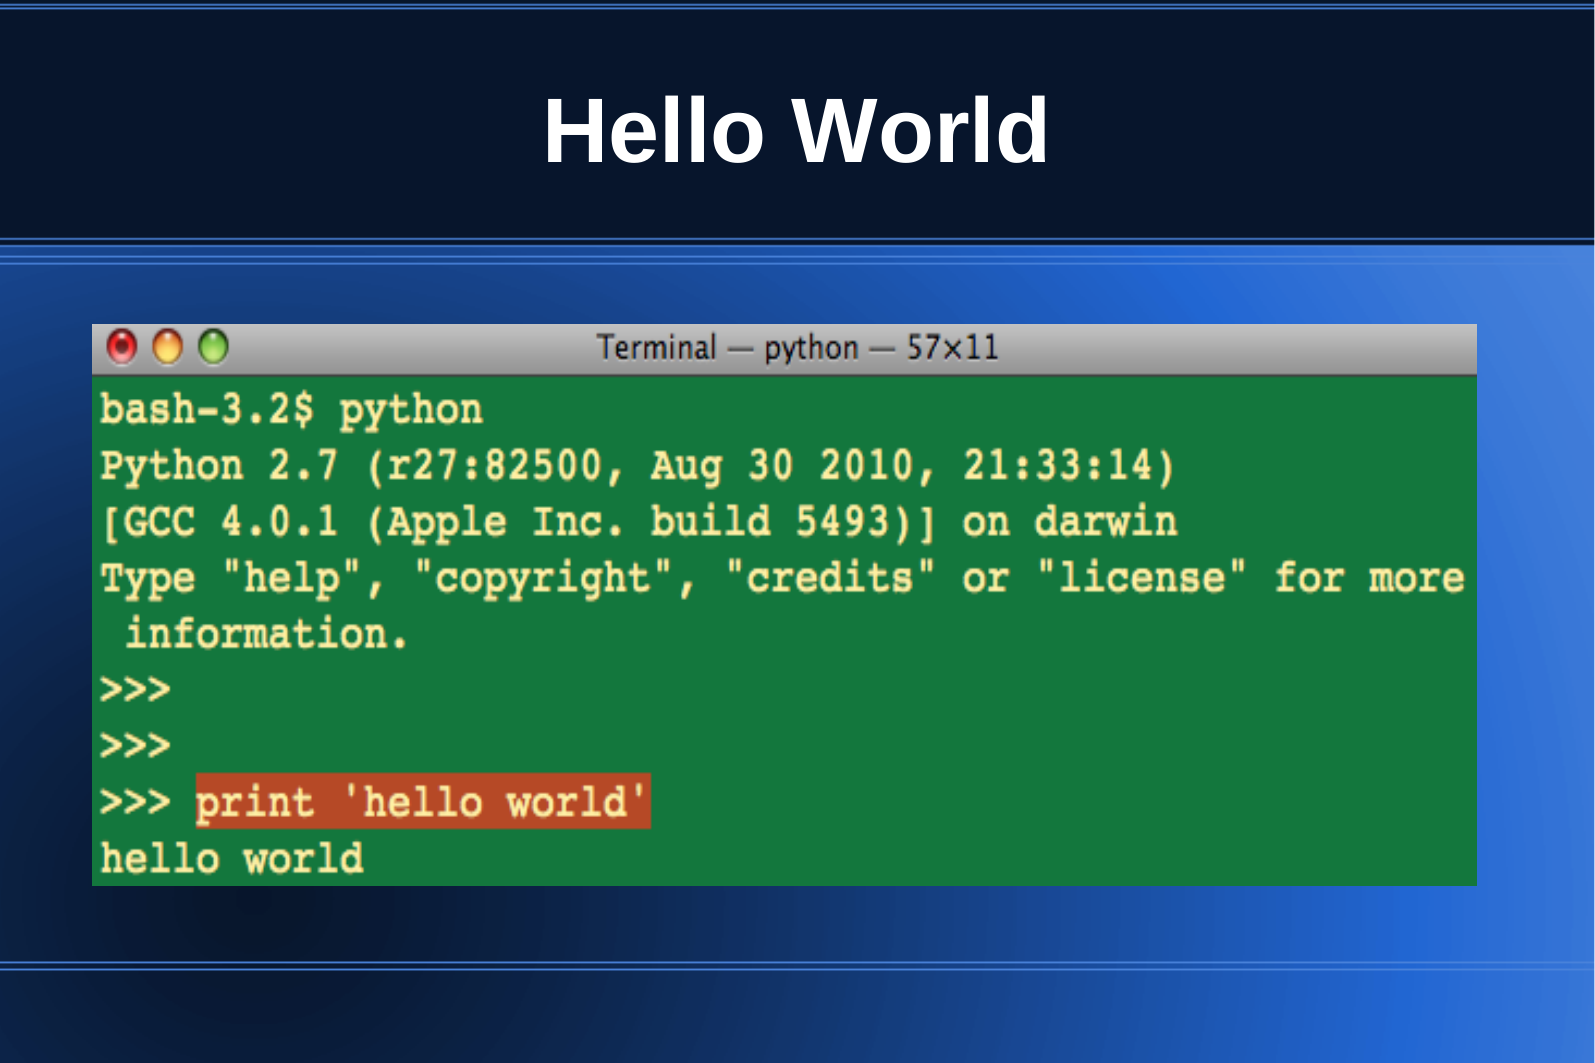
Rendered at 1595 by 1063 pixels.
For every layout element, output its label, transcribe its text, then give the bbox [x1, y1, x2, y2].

picture [0, 0, 1595, 1063]
list [79, 304, 1515, 907]
title Hello World [79, 42, 1515, 220]
